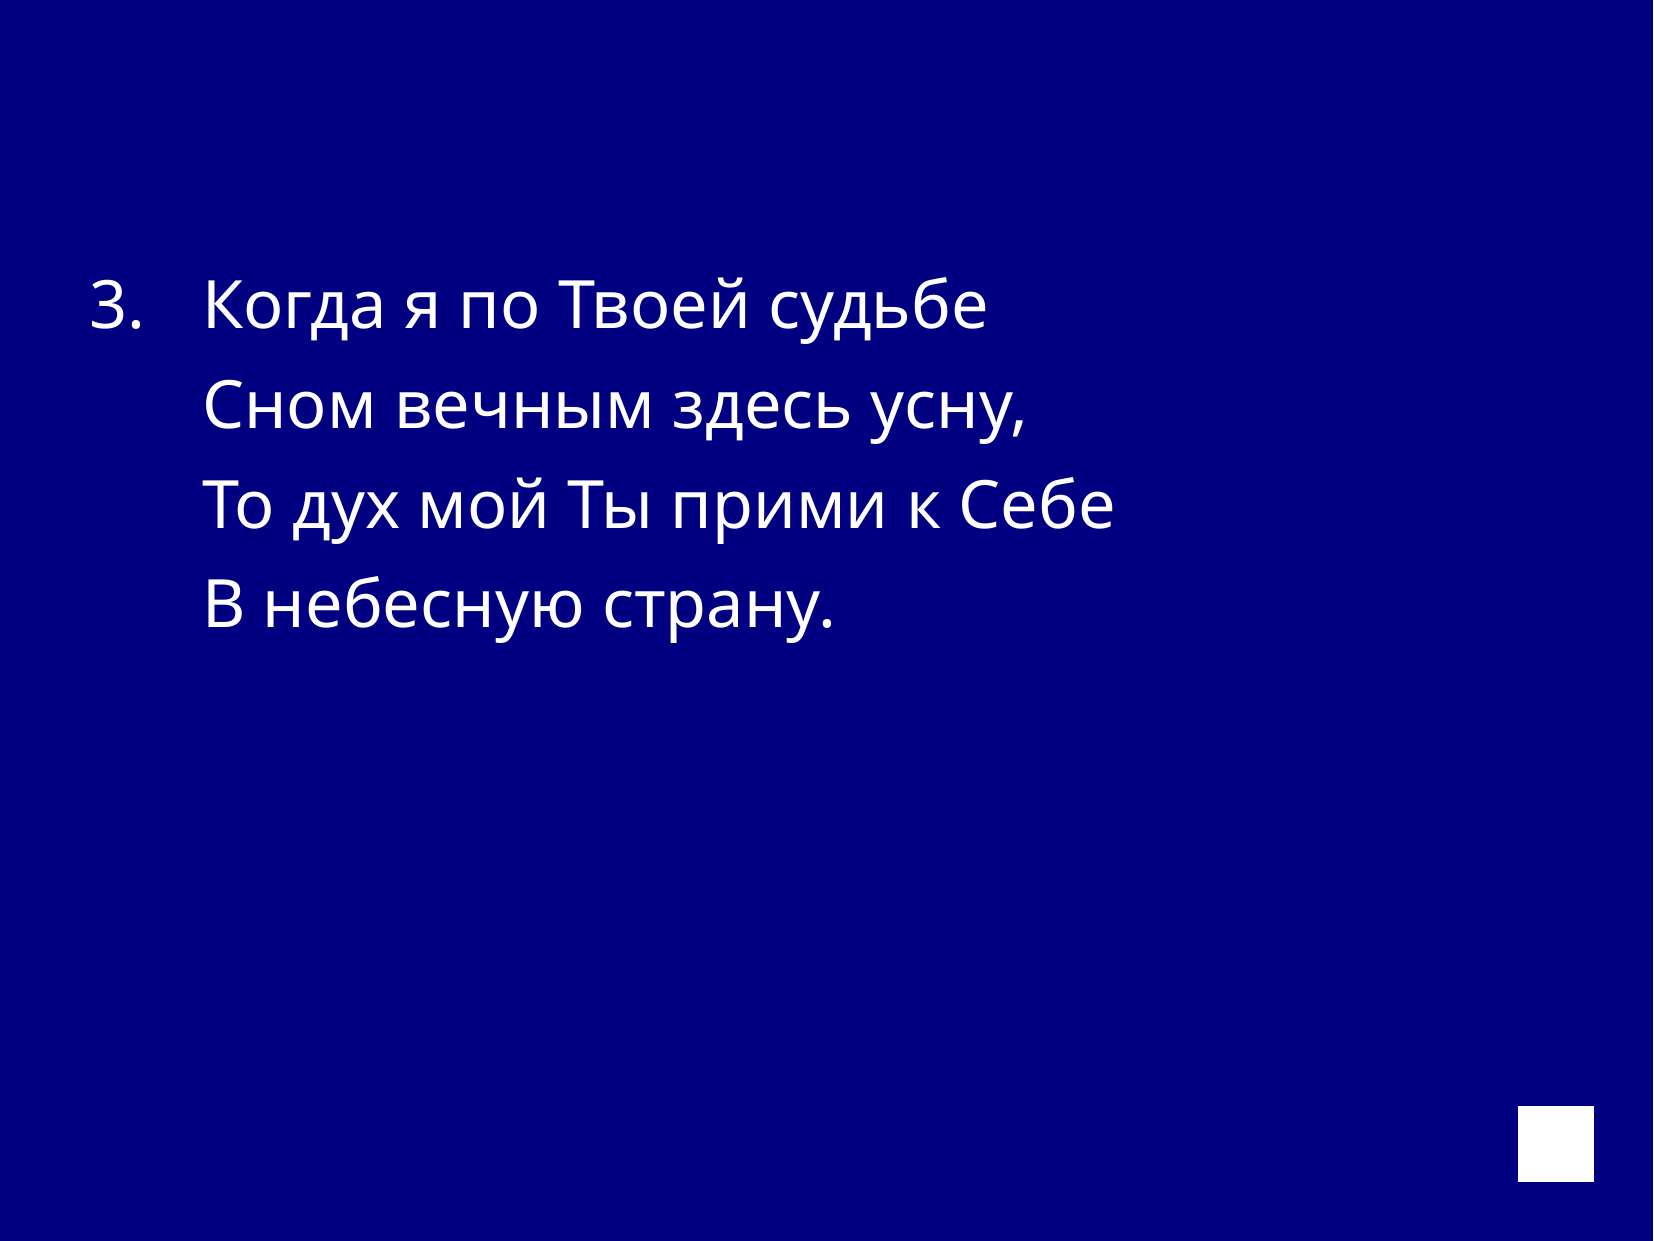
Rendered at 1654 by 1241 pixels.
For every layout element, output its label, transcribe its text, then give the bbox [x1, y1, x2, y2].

text_box [1518, 1106, 1594, 1182]
text_box 3. Когда я по Твоей судьбе Сном вечным здесь усну, То дух мой Ты прими к Себе В небесную страну. [75, 150, 1576, 1163]
